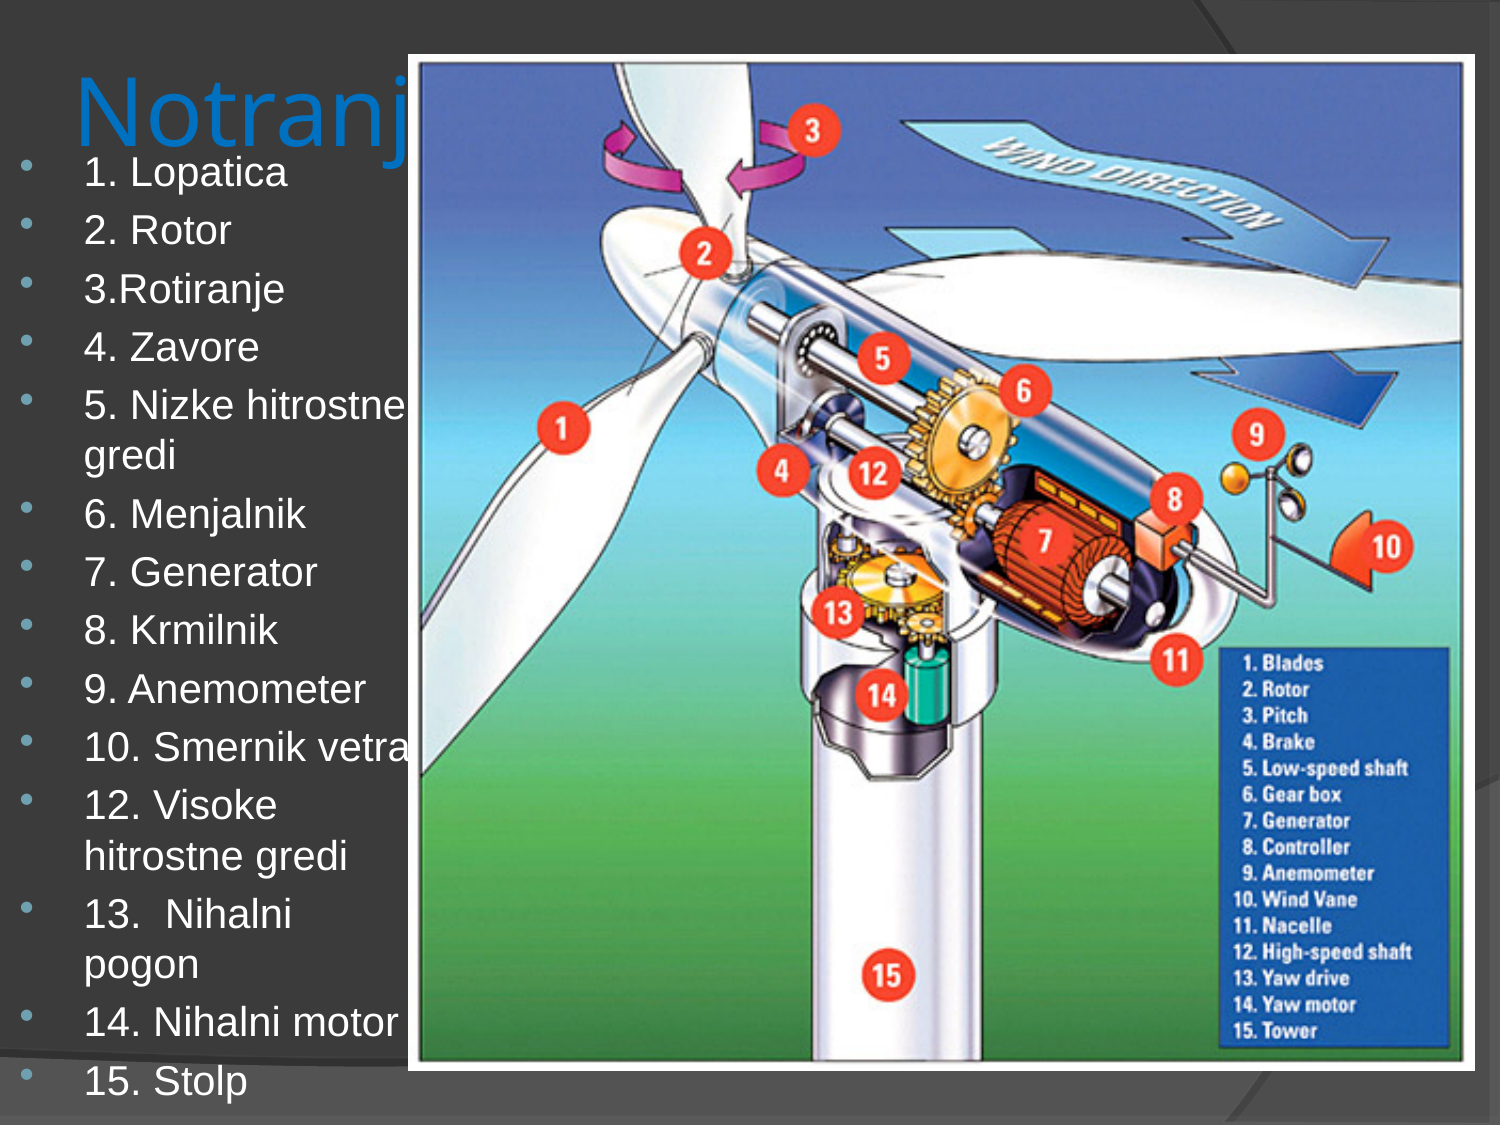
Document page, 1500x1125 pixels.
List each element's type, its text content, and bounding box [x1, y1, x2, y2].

title Notranja zgradba: [64, 31, 1412, 137]
list 1. Lopatica 2. Rotor 3.Rotiranje 4. Zavore 5. Nizke hitrostne gredi 6. Menjalnik 7. Generator 8. Krmilnik 9. Anemometer 10. Smernik vetra 12. Visoke hitrostne gredi 13. Nihalni pogon 14. Nihalni motor 15. Stolp [0, 137, 431, 1125]
picture [408, 54, 1475, 1071]
